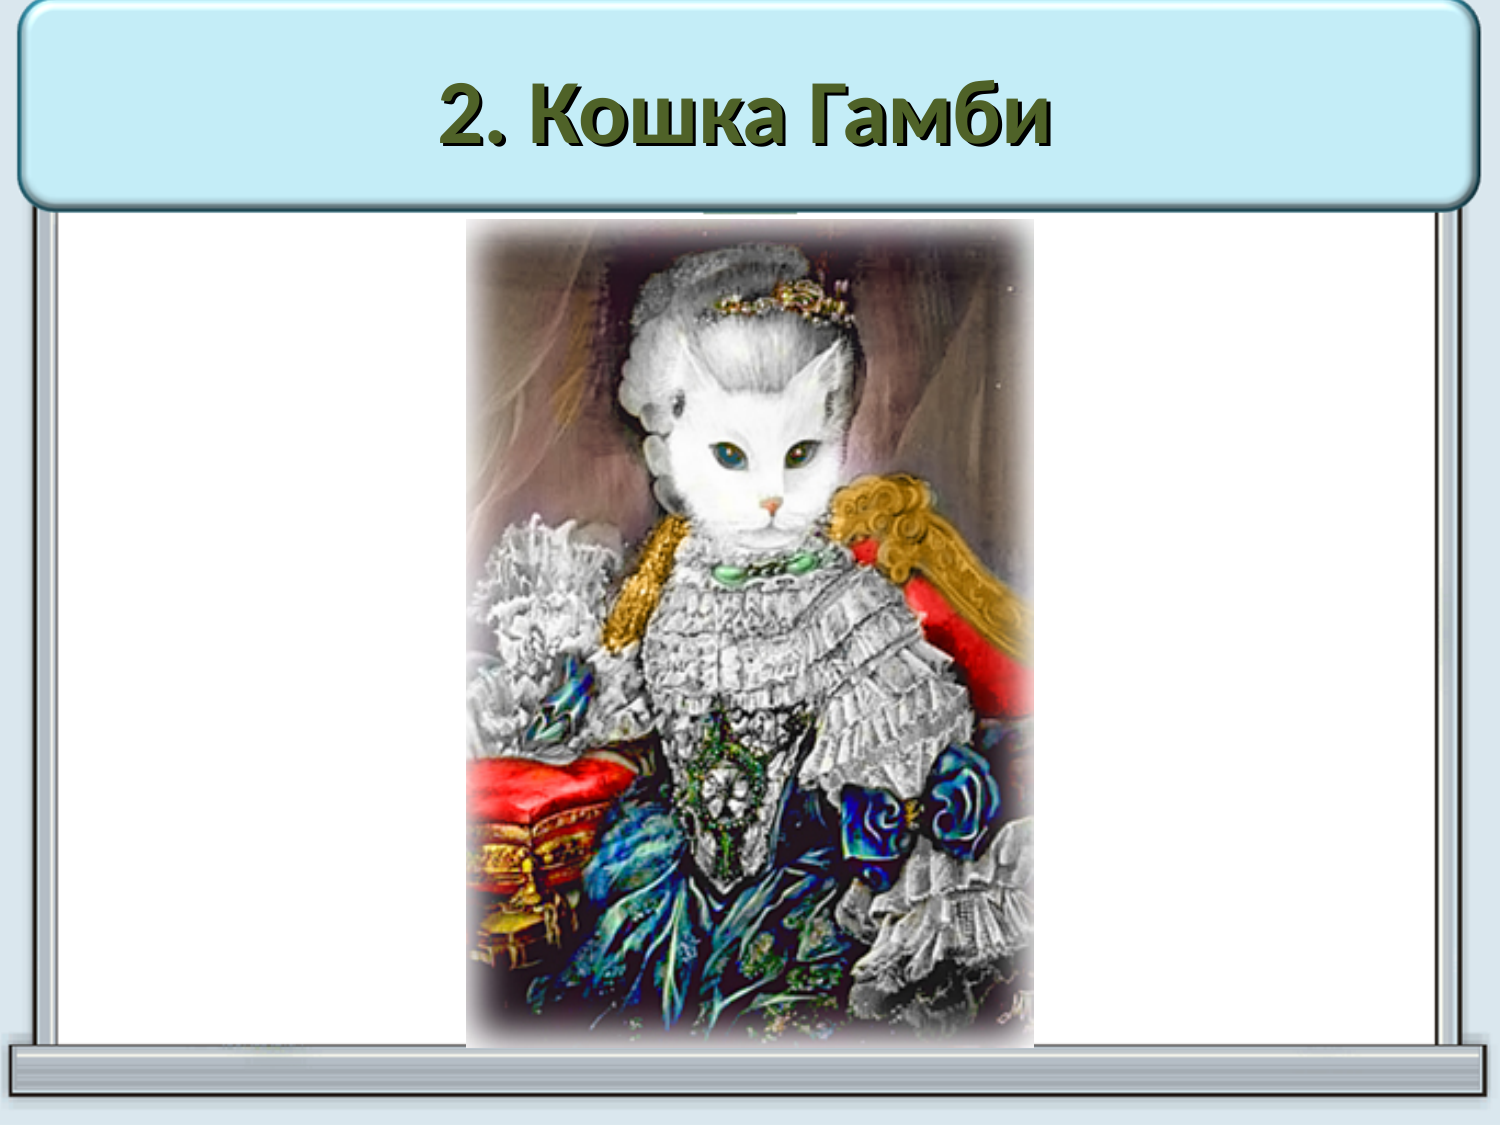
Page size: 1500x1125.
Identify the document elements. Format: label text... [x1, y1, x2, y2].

title 2. Кошка Гамби [70, 35, 1421, 178]
picture [466, 220, 1034, 1048]
